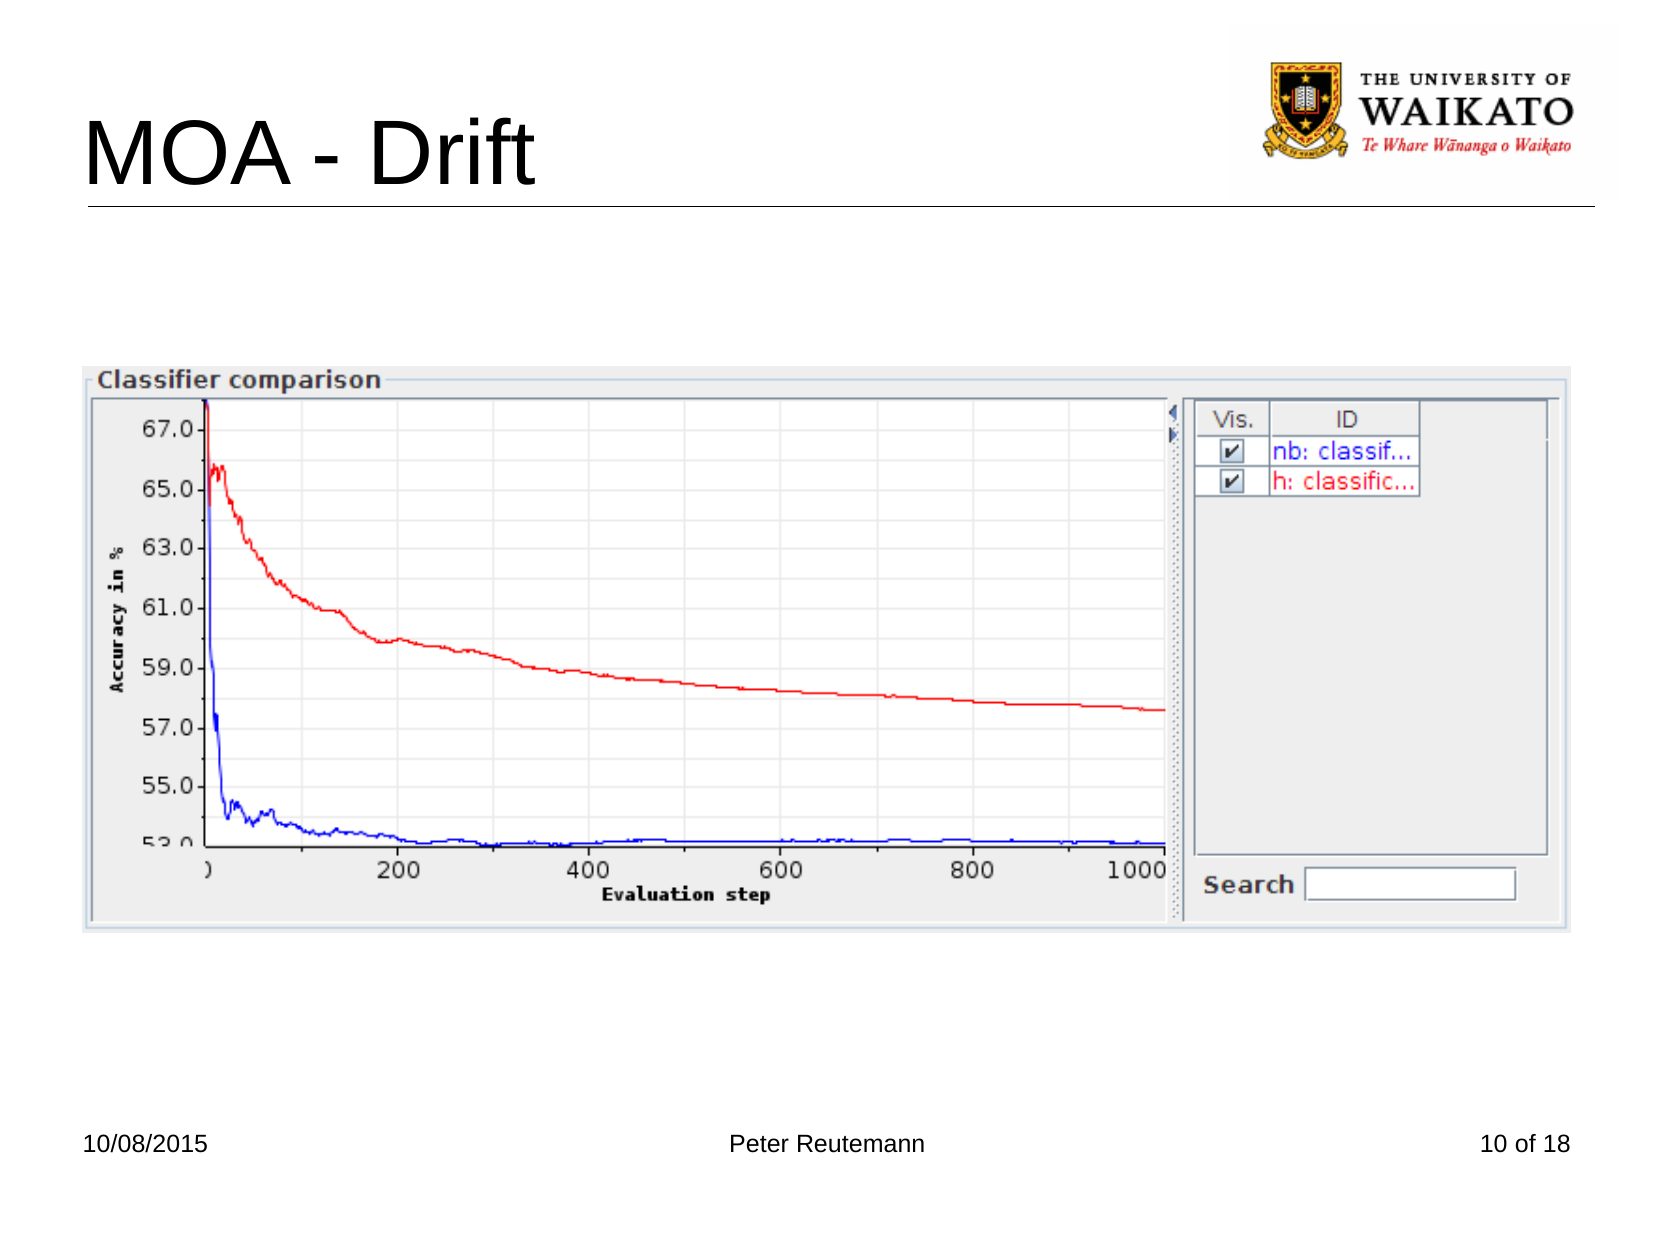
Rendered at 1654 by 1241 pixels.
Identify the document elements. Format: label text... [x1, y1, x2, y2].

picture [1228, 24, 1619, 201]
picture [82, 366, 1571, 933]
title MOA - Drift [82, 49, 1571, 257]
